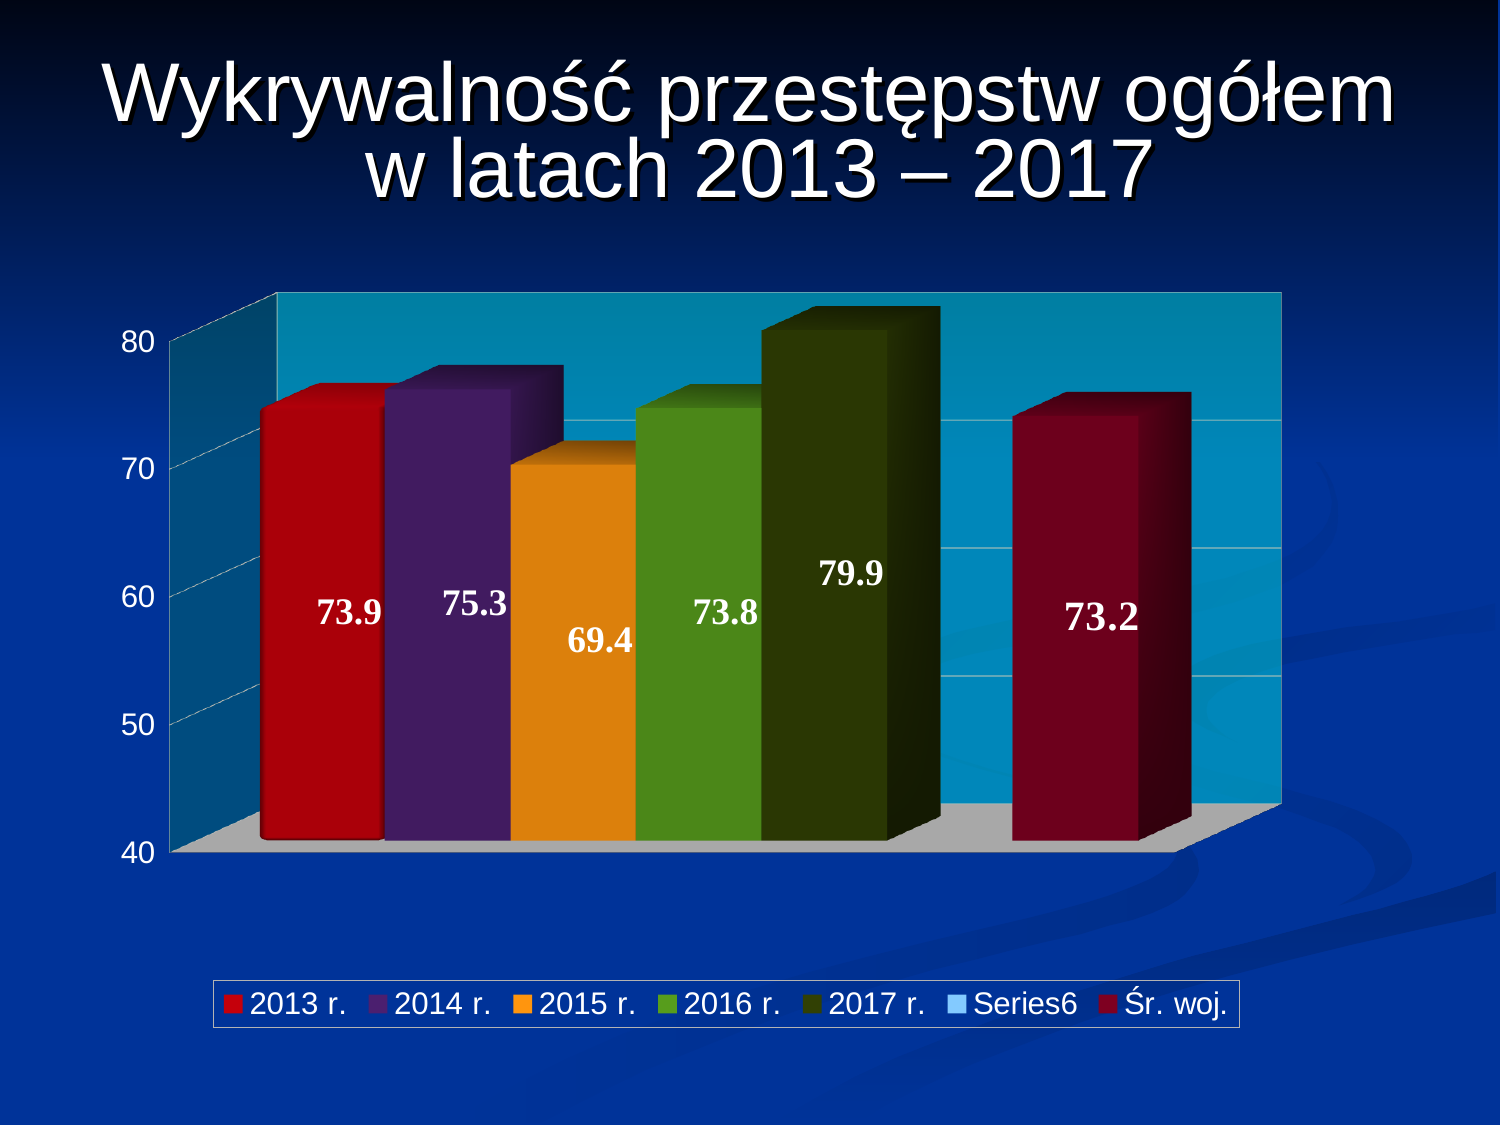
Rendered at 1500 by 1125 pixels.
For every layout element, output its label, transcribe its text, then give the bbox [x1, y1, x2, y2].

chart [82, 292, 1371, 1028]
title Wykrywalność przestępstw ogółem w latach 2013 – 2017 [75, 21, 1424, 201]
